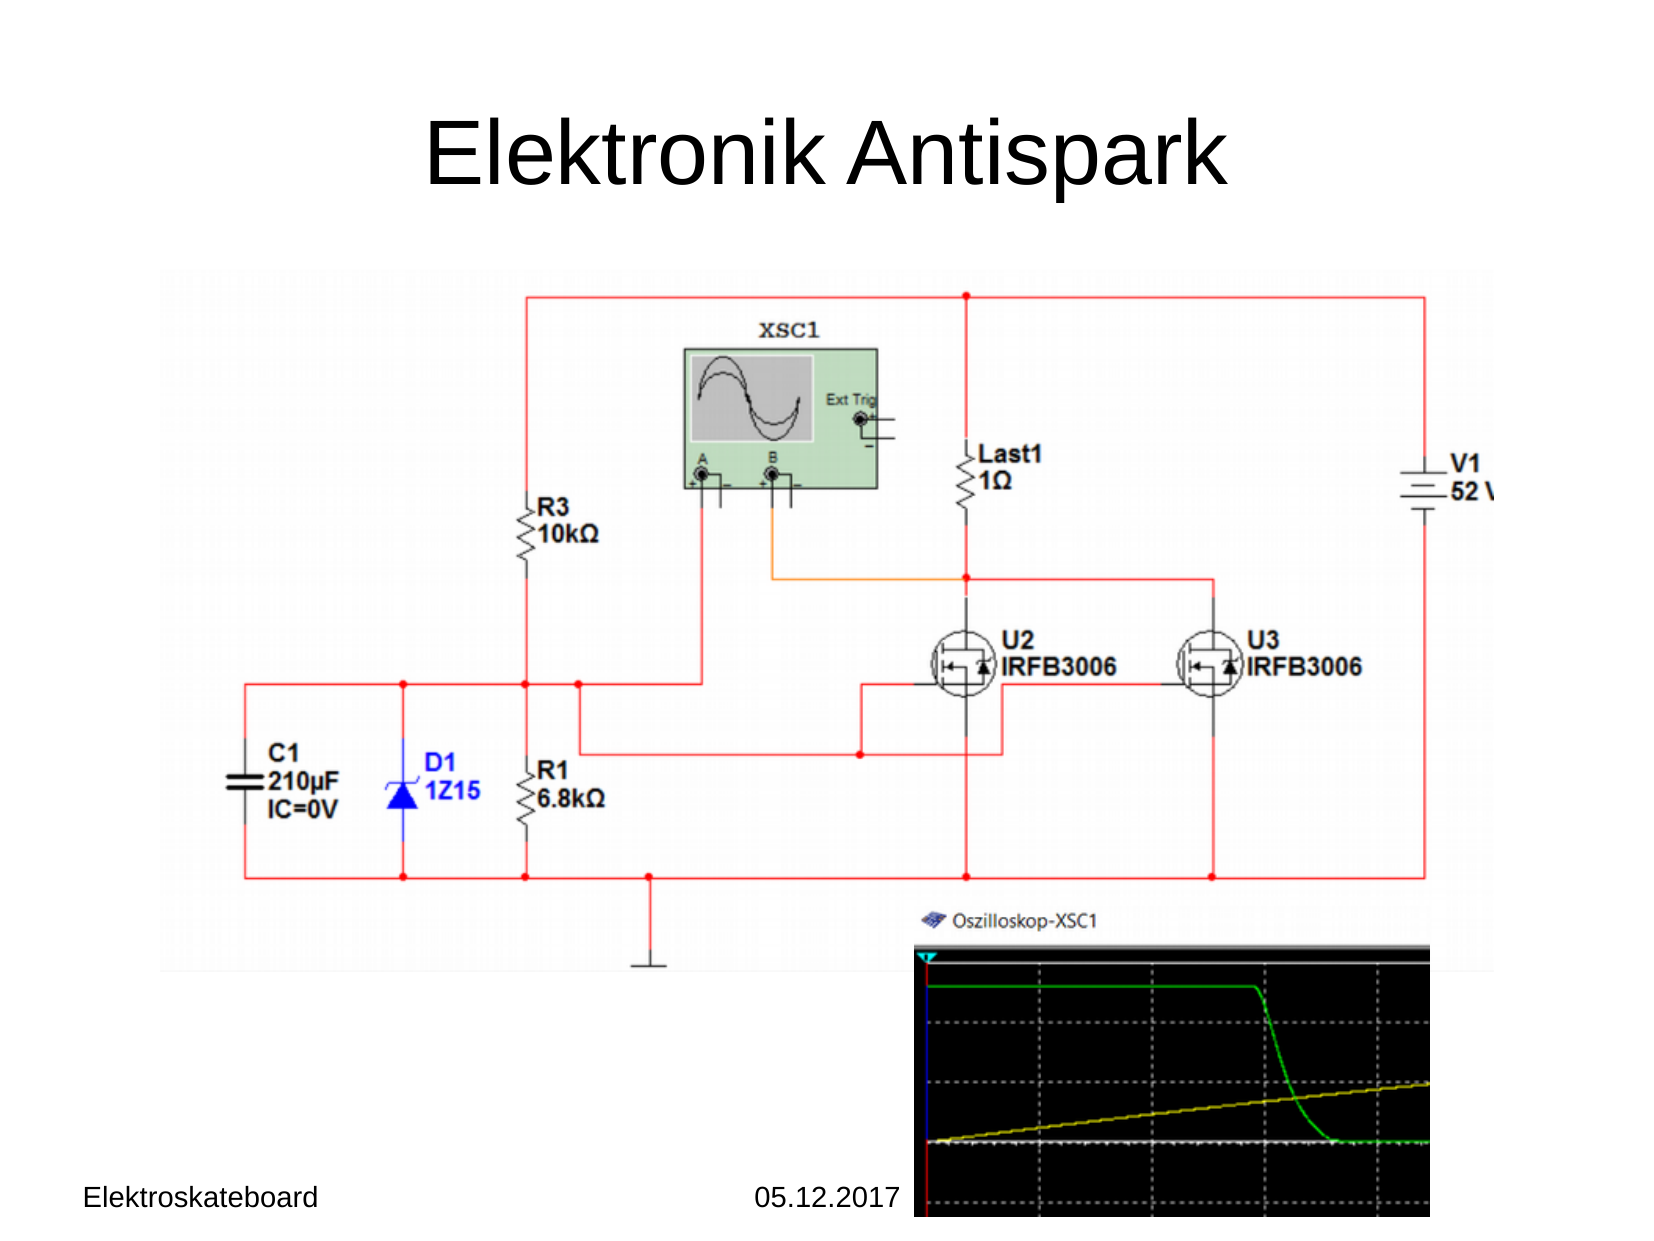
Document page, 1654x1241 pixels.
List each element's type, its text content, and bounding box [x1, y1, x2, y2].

picture [160, 269, 1494, 1217]
title Elektronik Antispark [82, 49, 1571, 257]
